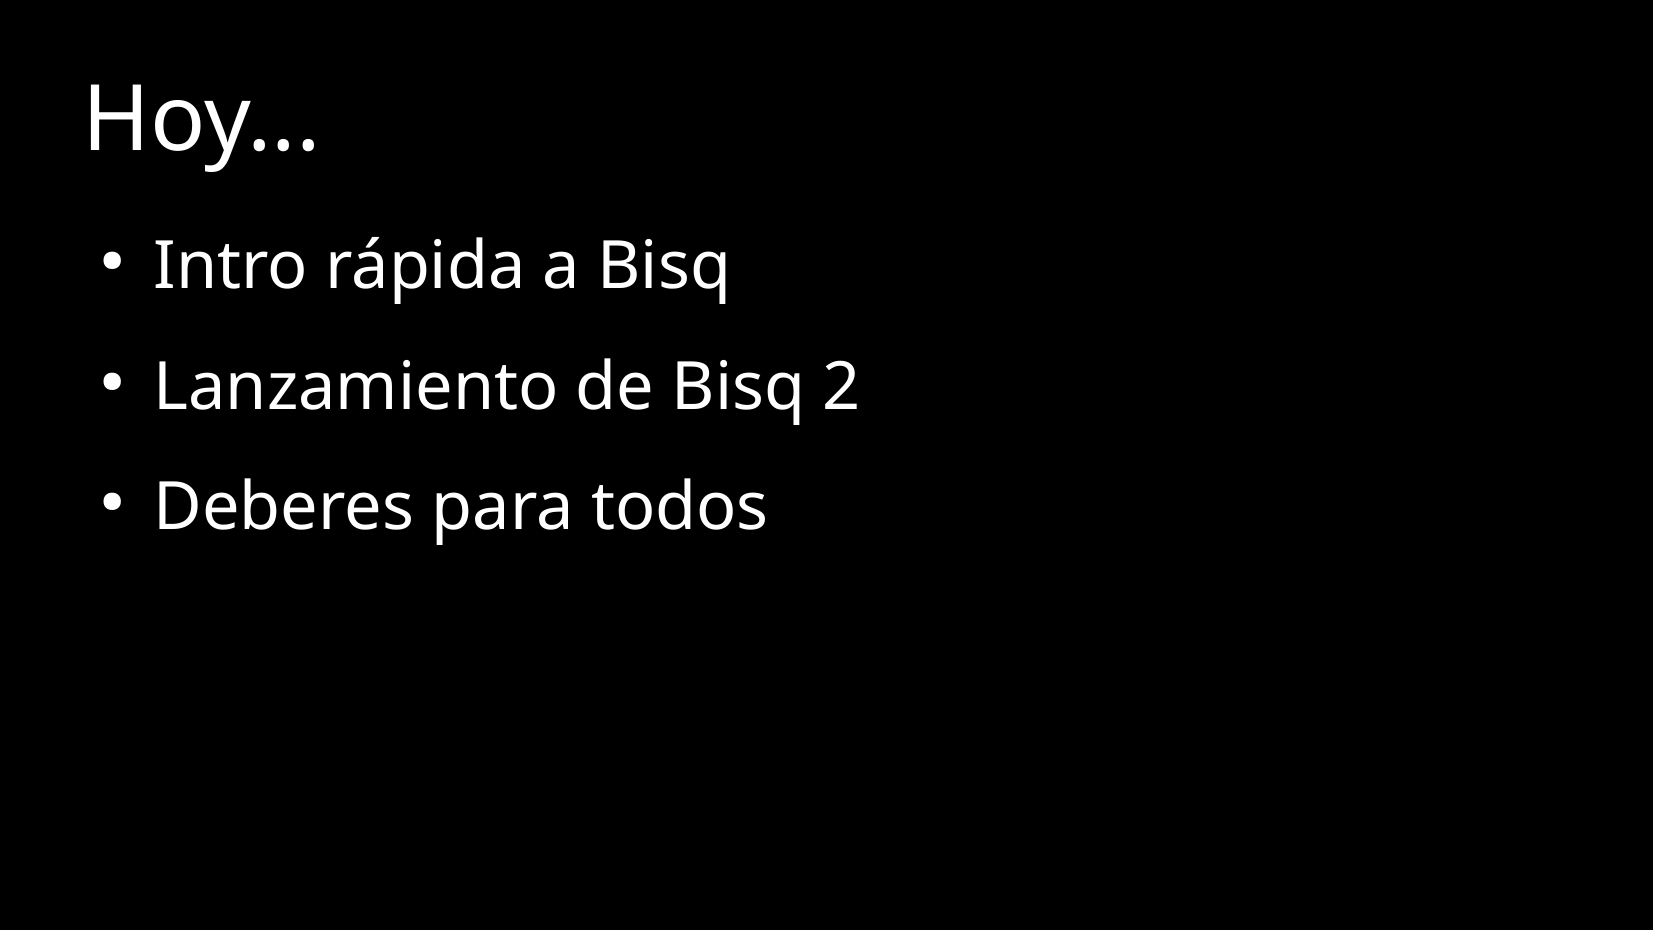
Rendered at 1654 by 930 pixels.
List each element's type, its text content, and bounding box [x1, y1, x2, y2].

title Hoy... [82, 37, 1571, 193]
list Intro rápida a Bisq Lanzamiento de Bisq 2 Deberes para todos [82, 217, 1571, 757]
